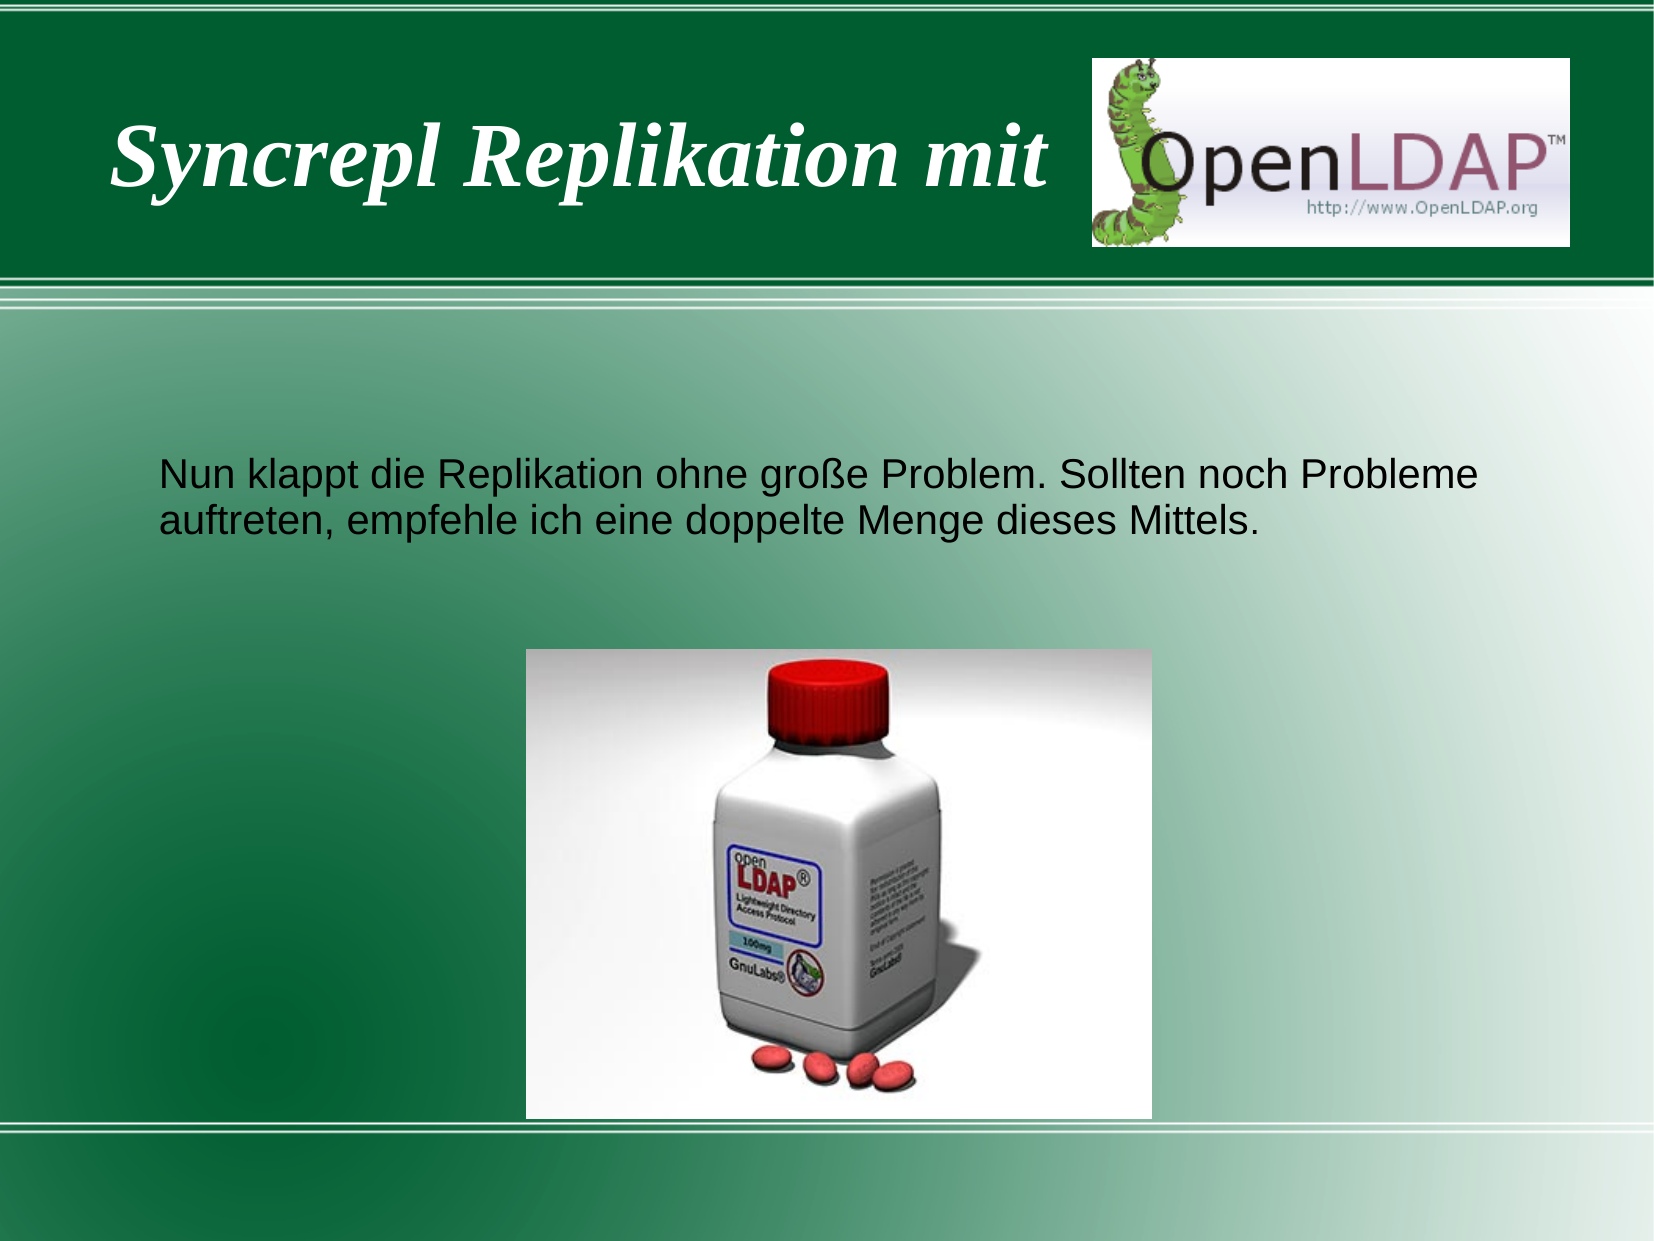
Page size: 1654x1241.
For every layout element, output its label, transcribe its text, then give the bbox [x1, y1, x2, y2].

text_box Nun klappt die Replikation ohne große Problem. Sollten noch Probleme auftreten, empfehle ich eine doppelte Menge dieses Mittels. [144, 442, 1506, 551]
list [82, 336, 1571, 1036]
picture [0, 0, 1654, 1241]
title Syncrepl Replikation mit [29, 59, 1152, 252]
